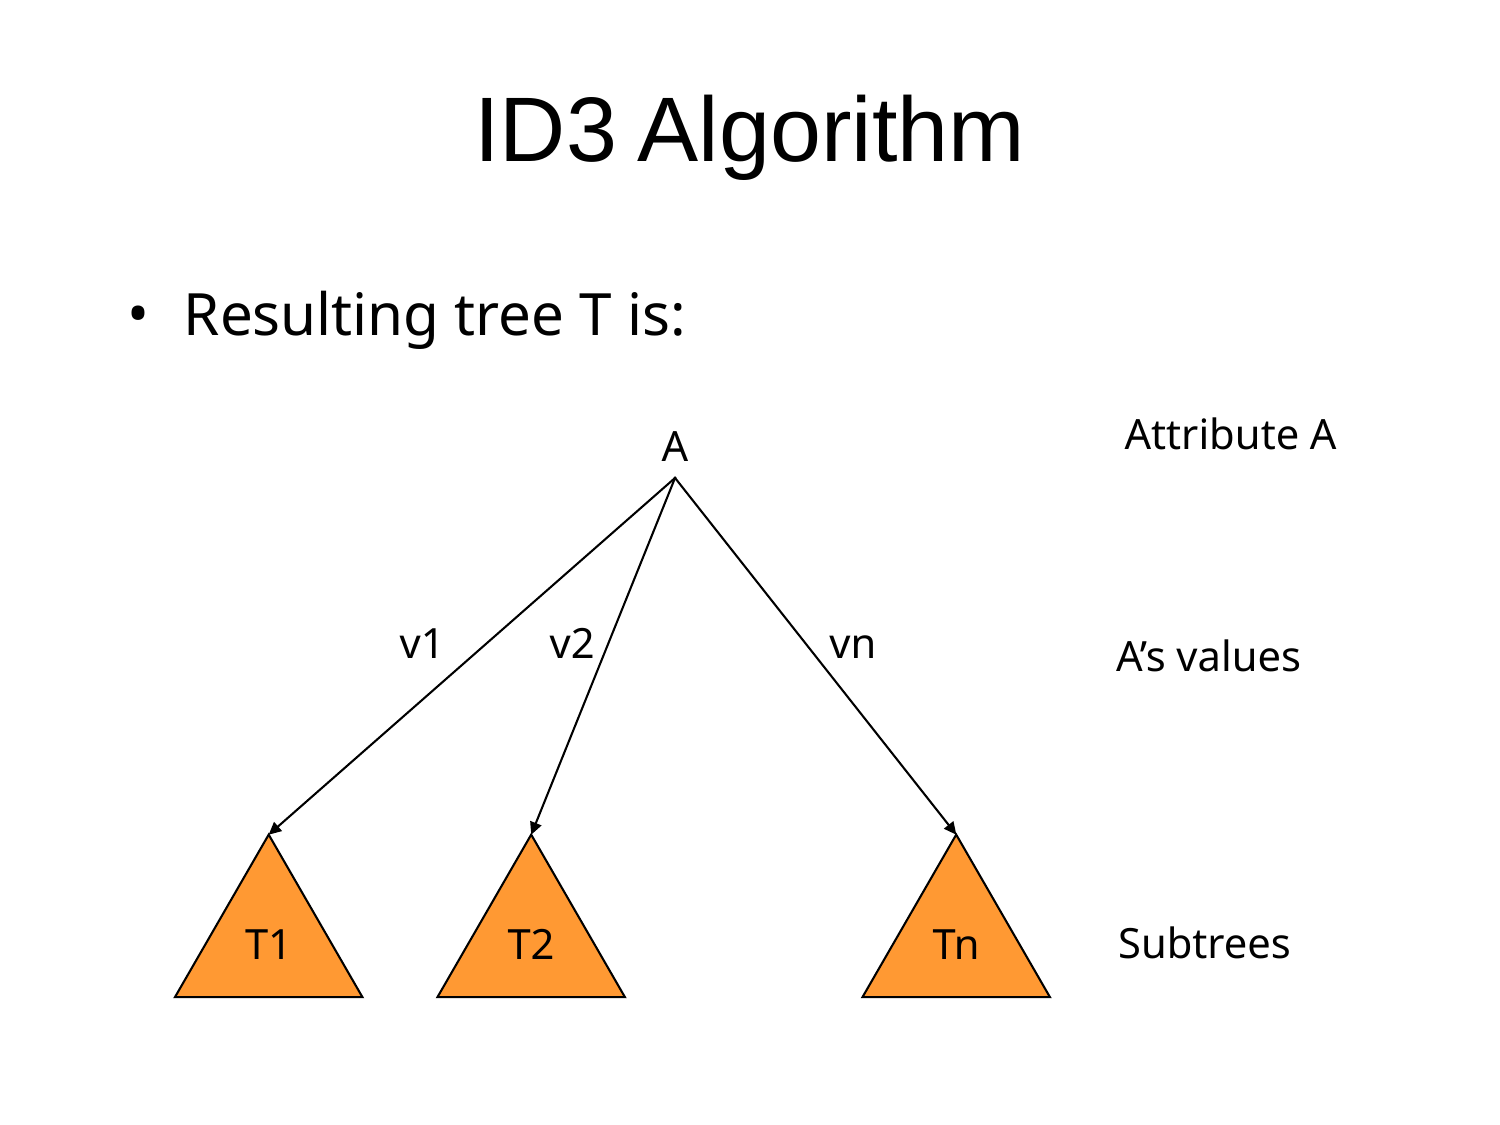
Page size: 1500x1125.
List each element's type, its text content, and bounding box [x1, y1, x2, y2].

text_box v1 [453, 669, 460, 676]
text_box Resulting tree T is: [112, 262, 1388, 375]
text_box T1 [174, 835, 363, 998]
text_box Tn [862, 835, 1051, 998]
title ID3 Algorithm [24, 0, 1476, 188]
text_box vn [814, 609, 892, 676]
text_box A’s values [1101, 622, 1317, 688]
text_box v2 [534, 609, 610, 676]
text_box v1 [384, 609, 460, 676]
text_box A [646, 412, 704, 478]
text_box Subtrees [1103, 909, 1307, 976]
text_box Attribute A [1109, 399, 1352, 466]
text_box T2 [437, 834, 625, 998]
